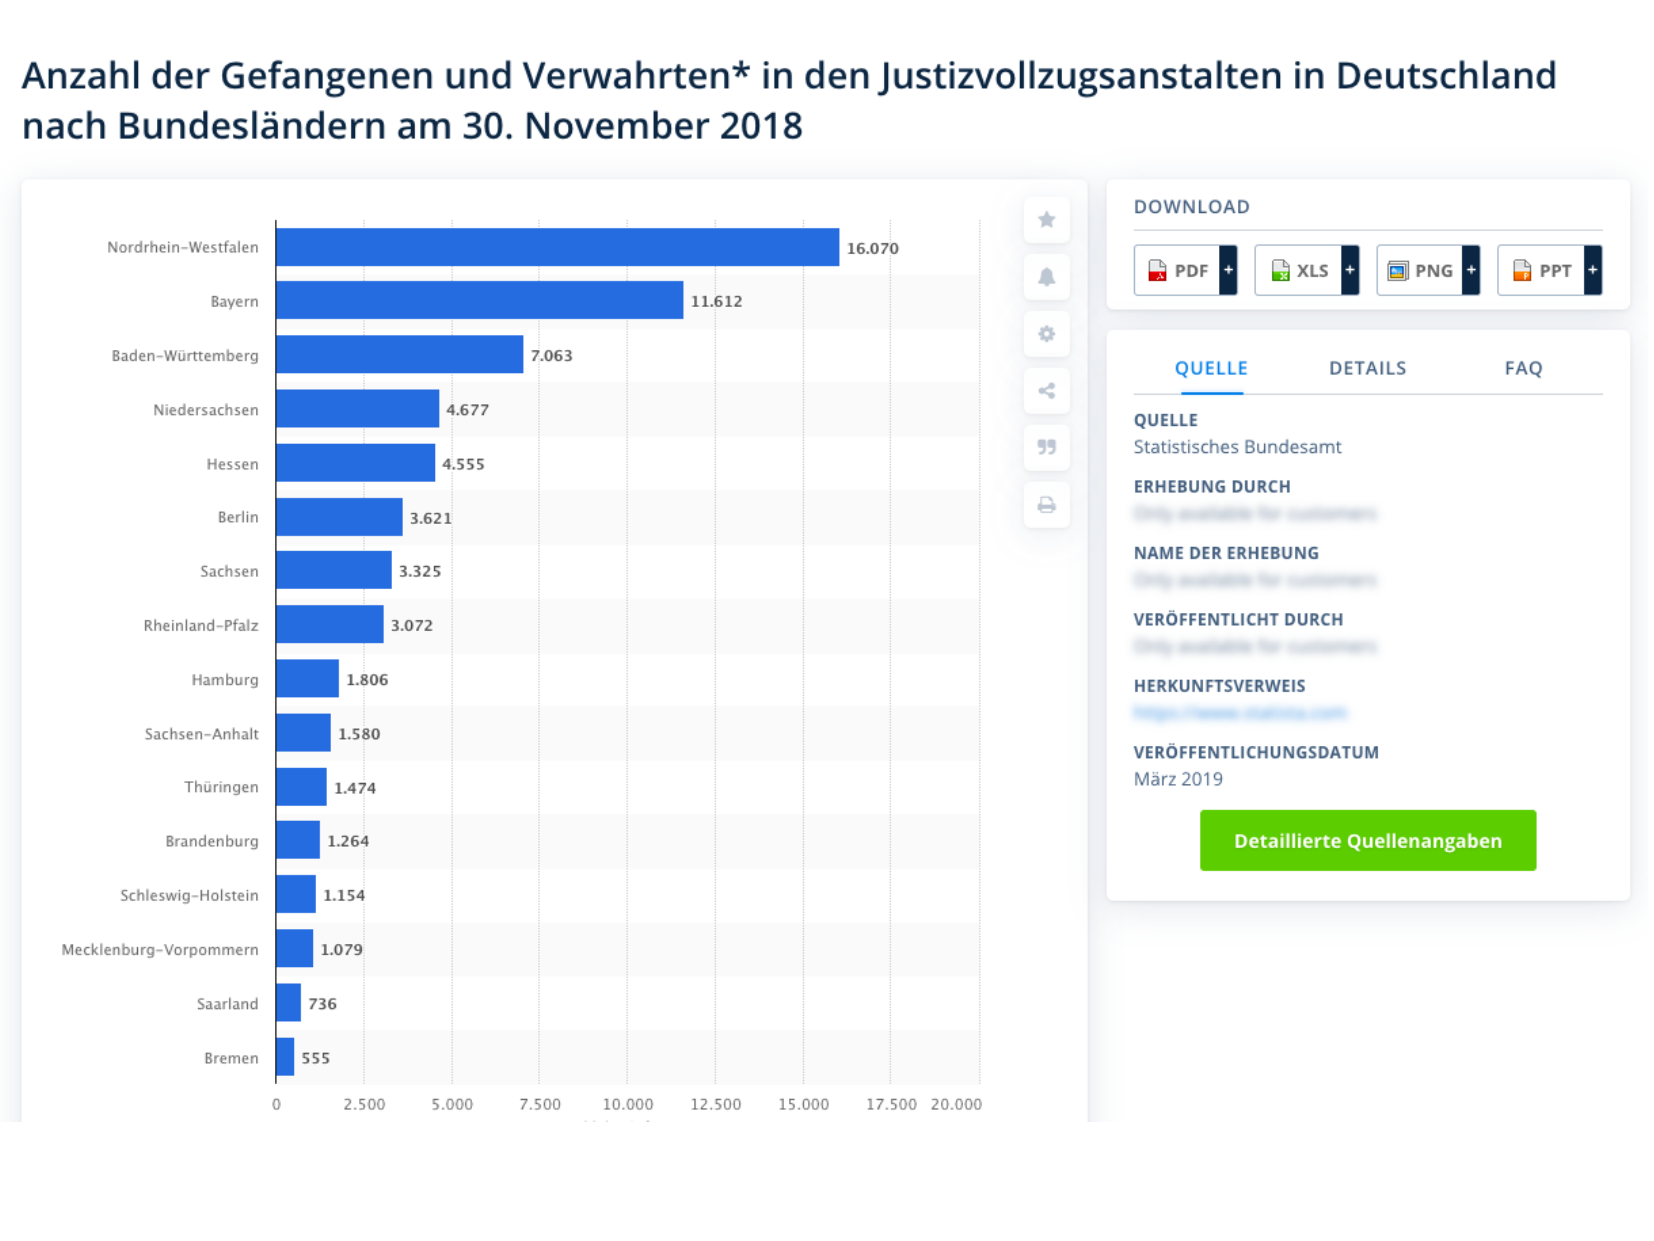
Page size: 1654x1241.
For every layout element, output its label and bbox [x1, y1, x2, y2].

picture [0, 52, 1648, 1123]
